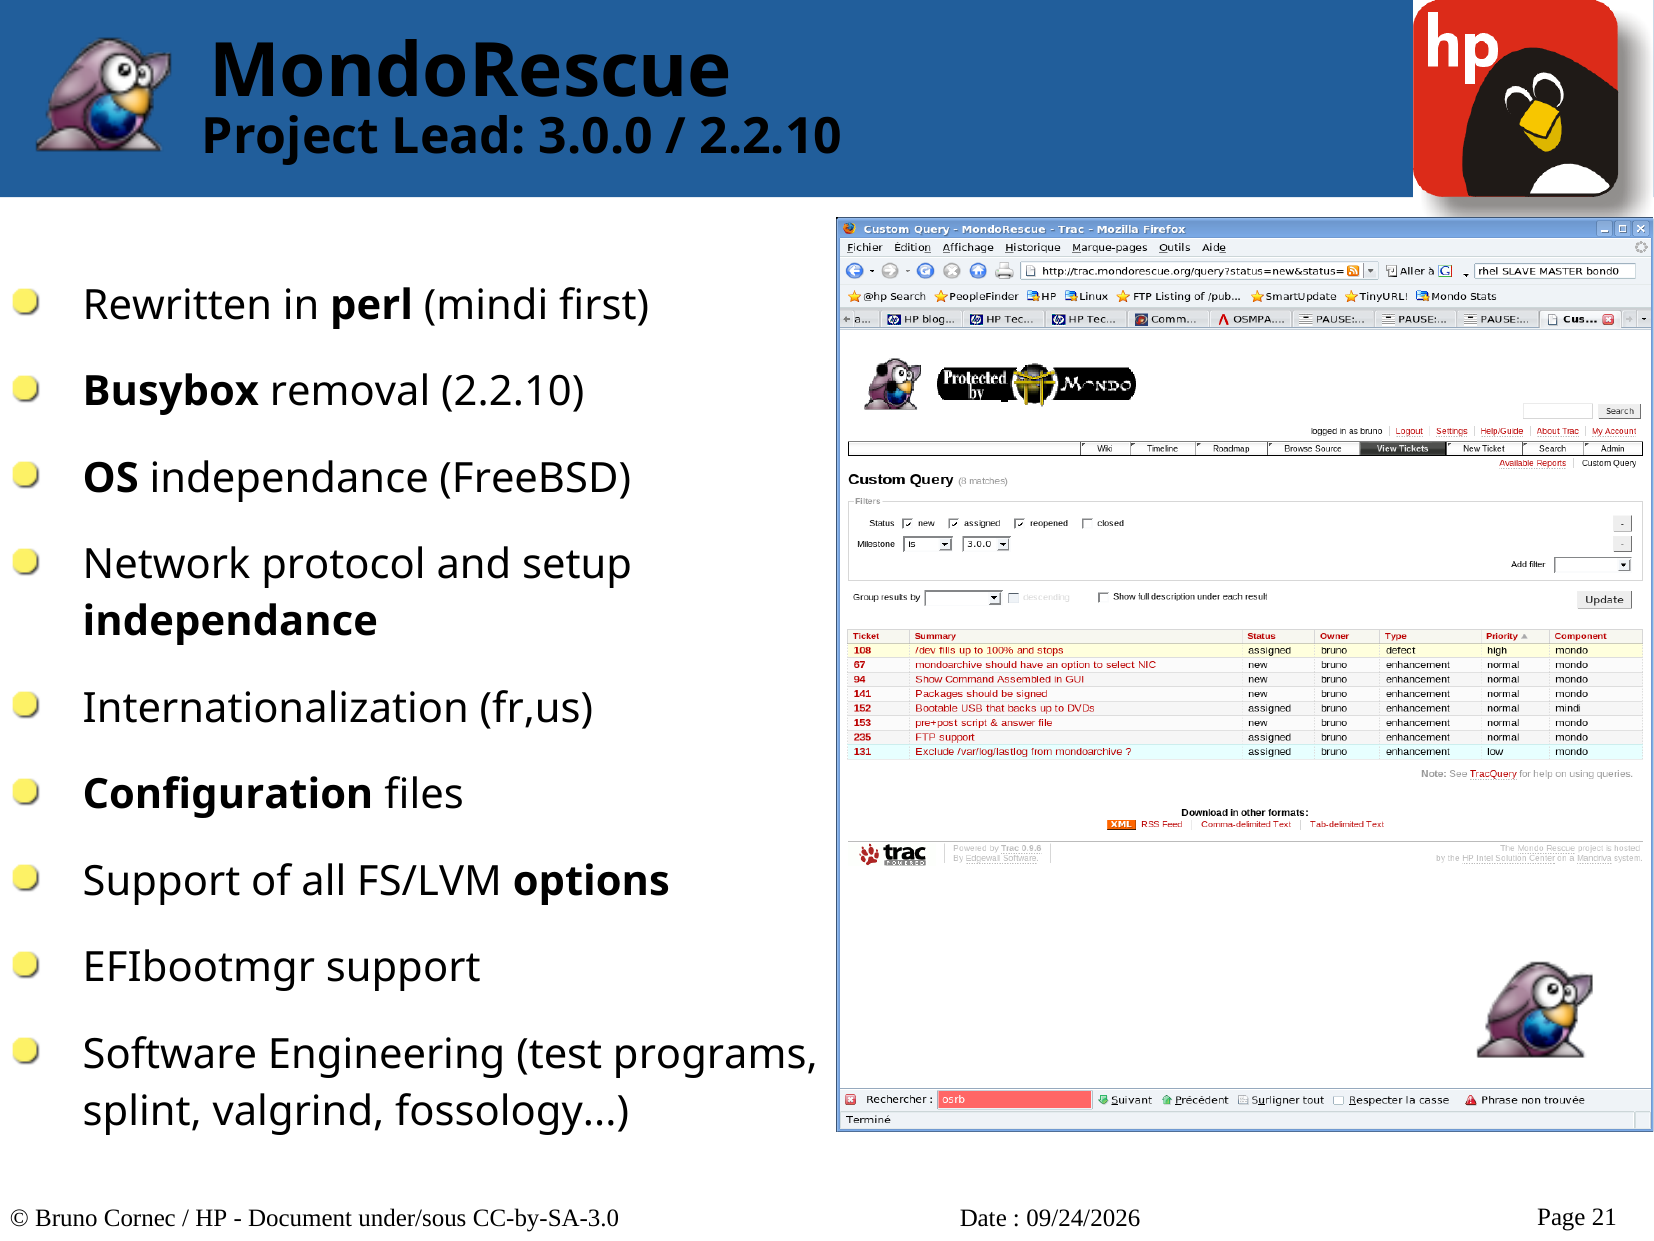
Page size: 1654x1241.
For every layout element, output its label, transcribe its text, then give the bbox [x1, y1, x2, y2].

picture [836, 0, 1654, 1132]
title Project Lead: 3.0.0 / 2.2.10 [201, 32, 1191, 241]
picture [0, 0, 211, 199]
list Rewritten in perl (mindi first) Busybox removal (2.2.10) OS independance (FreeBSD) Network protocol and setup independance Internationalization (fr,us) Configuration files Support of all FS/LVM options EFIbootmgr support Software Engineering (test programs, splint, valgrind, fossology...) [0, 274, 902, 1235]
